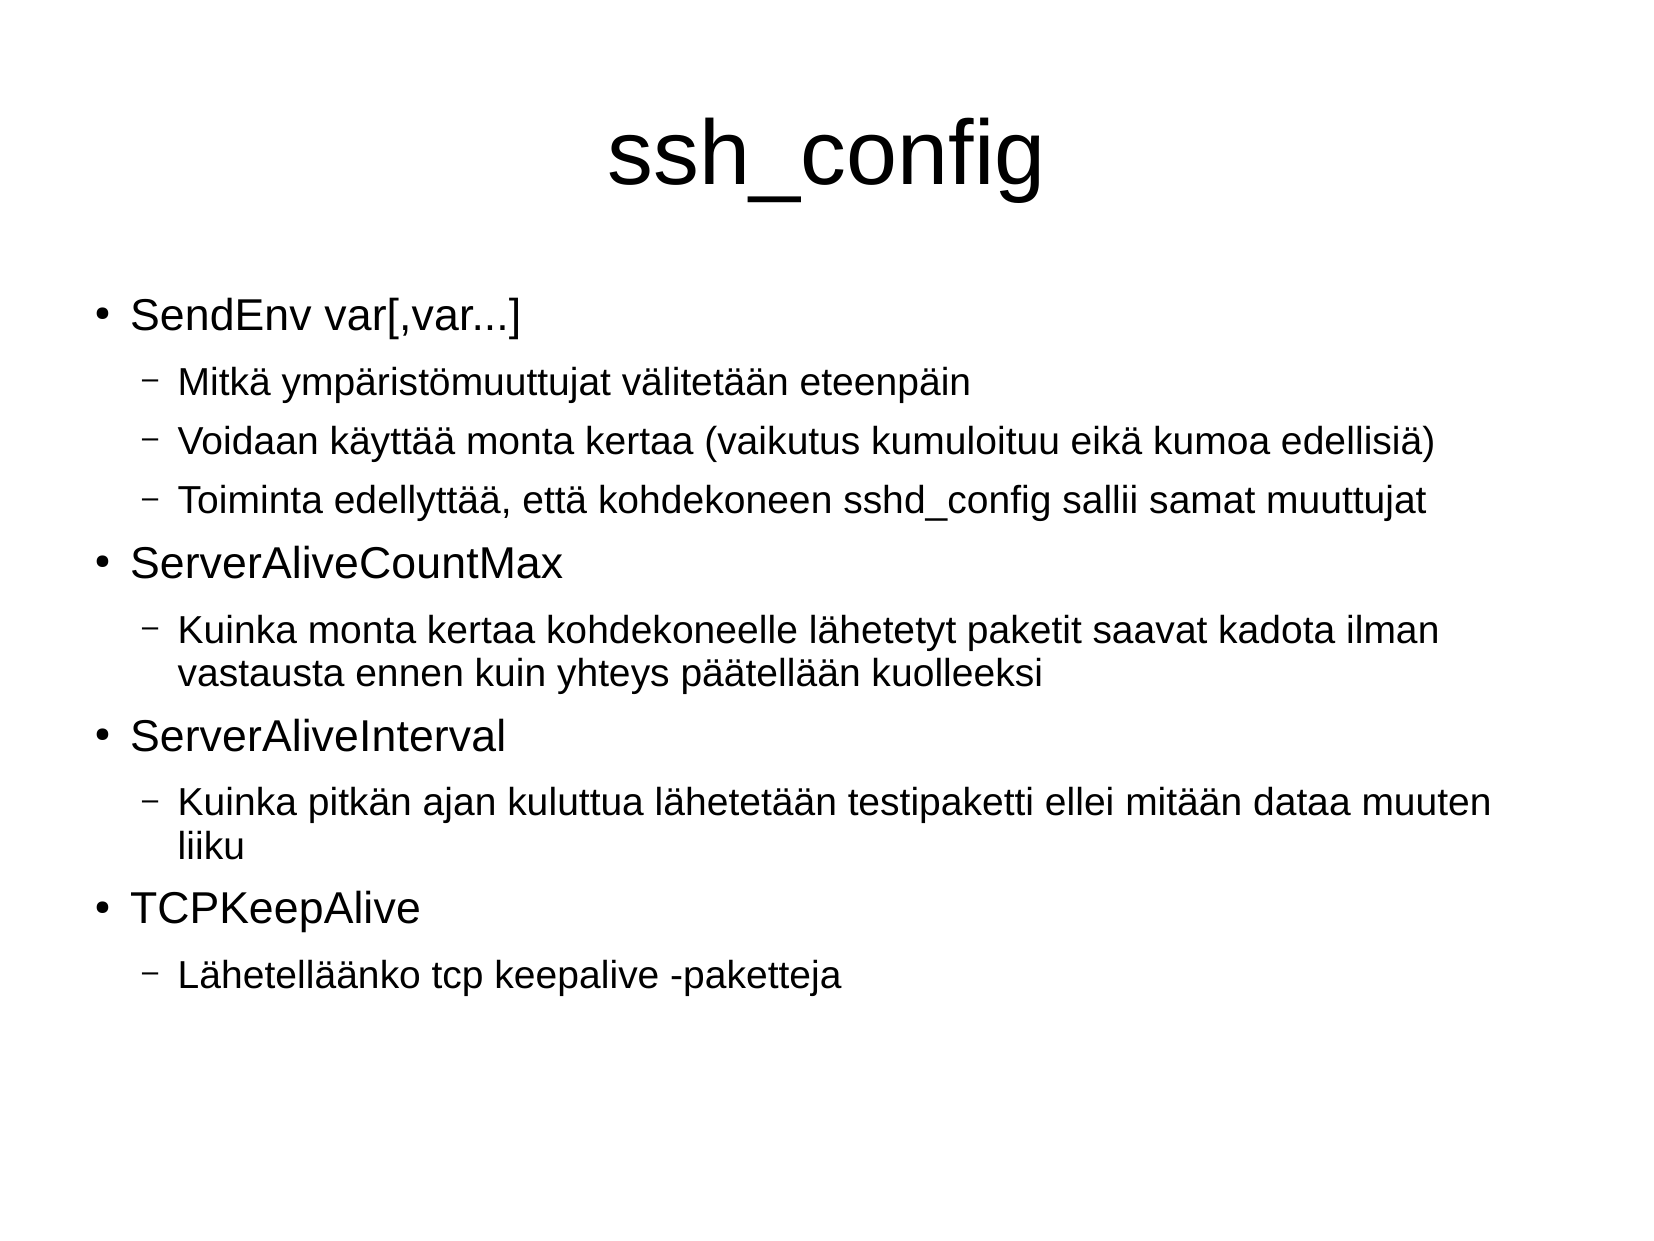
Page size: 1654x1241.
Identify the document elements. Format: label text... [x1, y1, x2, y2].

title ssh_config [82, 49, 1571, 257]
list SendEnv var[,var...] Mitkä ympäristömuuttujat välitetään eteenpäin Voidaan käyttää monta kertaa (vaikutus kumuloituu eikä kumoa edellisiä) Toiminta edellyttää, että kohdekoneen sshd_config sallii samat muuttujat ServerAliveCountMax Kuinka monta kertaa kohdekoneelle lähetetyt paketit saavat kadota ilman vastausta ennen kuin yhteys päätellään kuolleeksi ServerAliveInterval Kuinka pitkän ajan kuluttua lähetetään testipaketti ellei mitään dataa muuten liiku TCPKeepAlive Lähetelläänko tcp keepalive -paketteja [82, 290, 1571, 1010]
